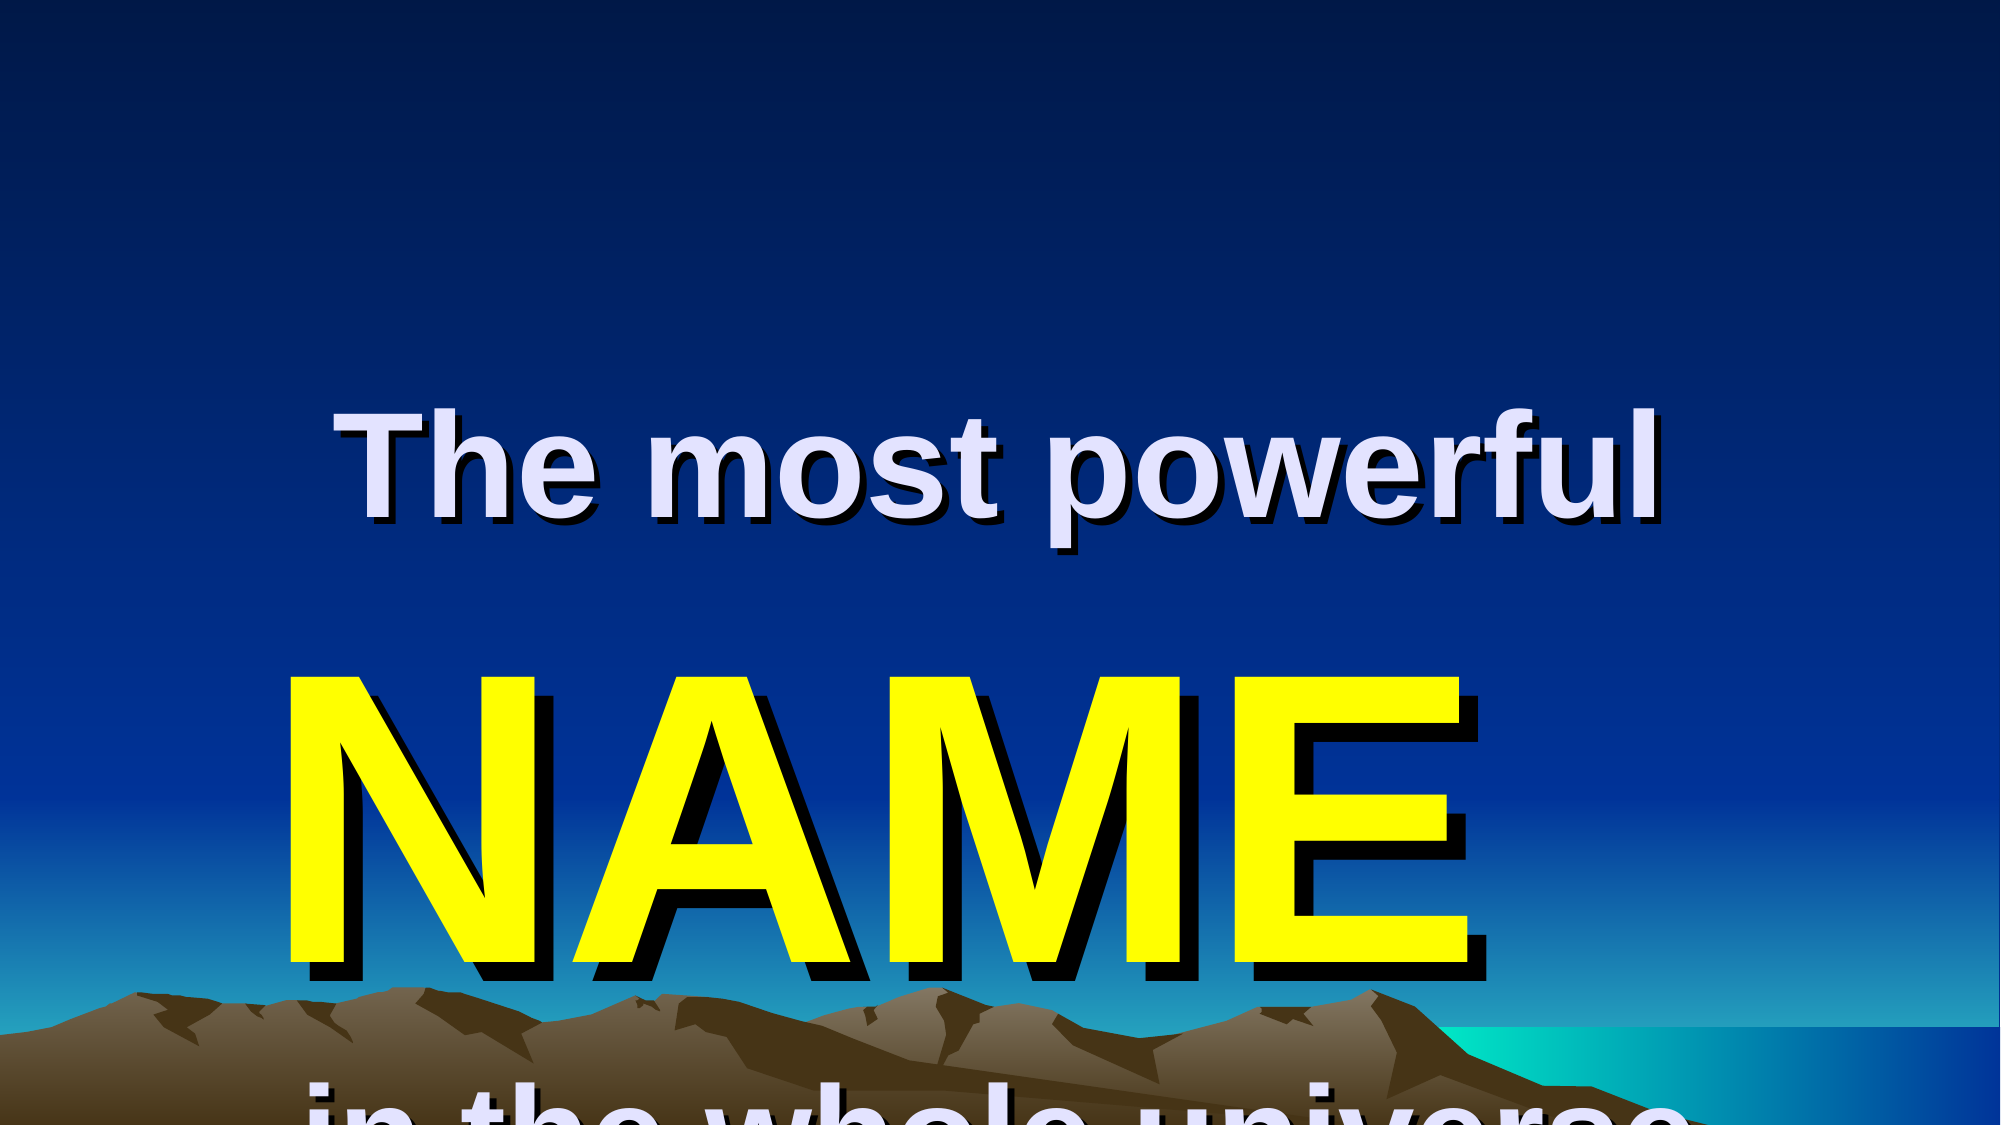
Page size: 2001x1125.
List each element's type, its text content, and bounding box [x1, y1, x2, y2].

title The most powerful NAME in the whole universe [196, 0, 1804, 1125]
